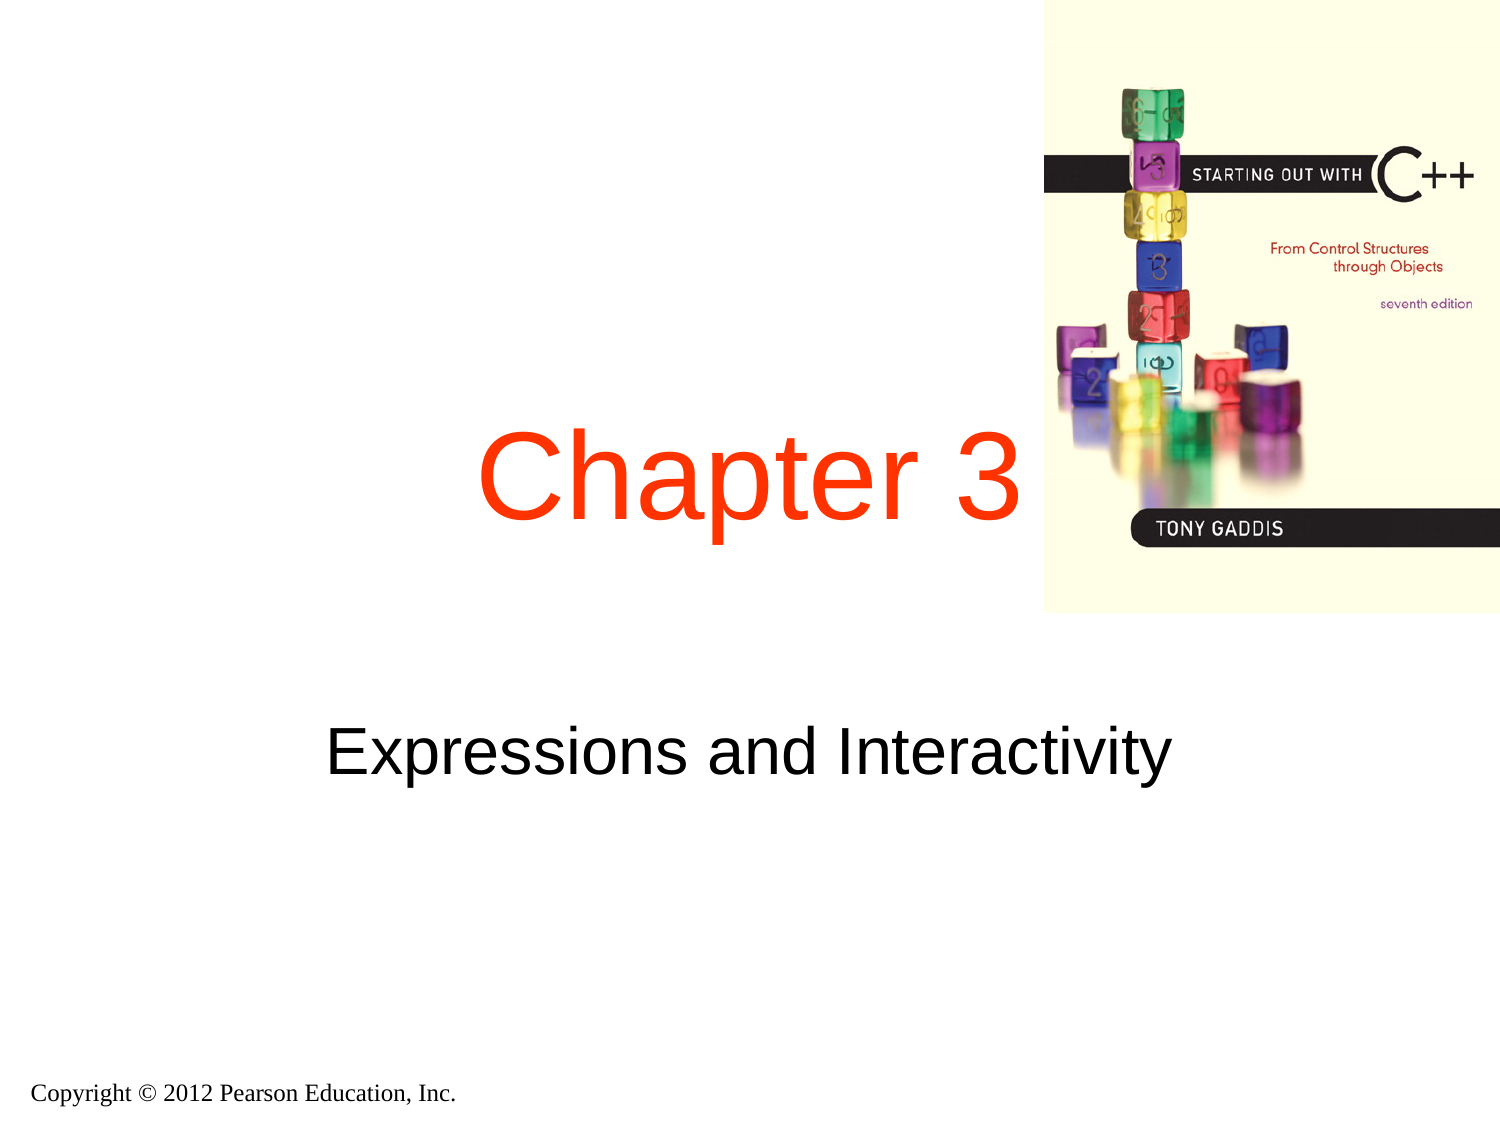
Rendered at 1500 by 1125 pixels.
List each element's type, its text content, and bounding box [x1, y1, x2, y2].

picture [1044, 0, 1500, 613]
title Chapter 3 [300, 349, 1201, 591]
subtitle Expressions and Interactivity [225, 699, 1276, 988]
